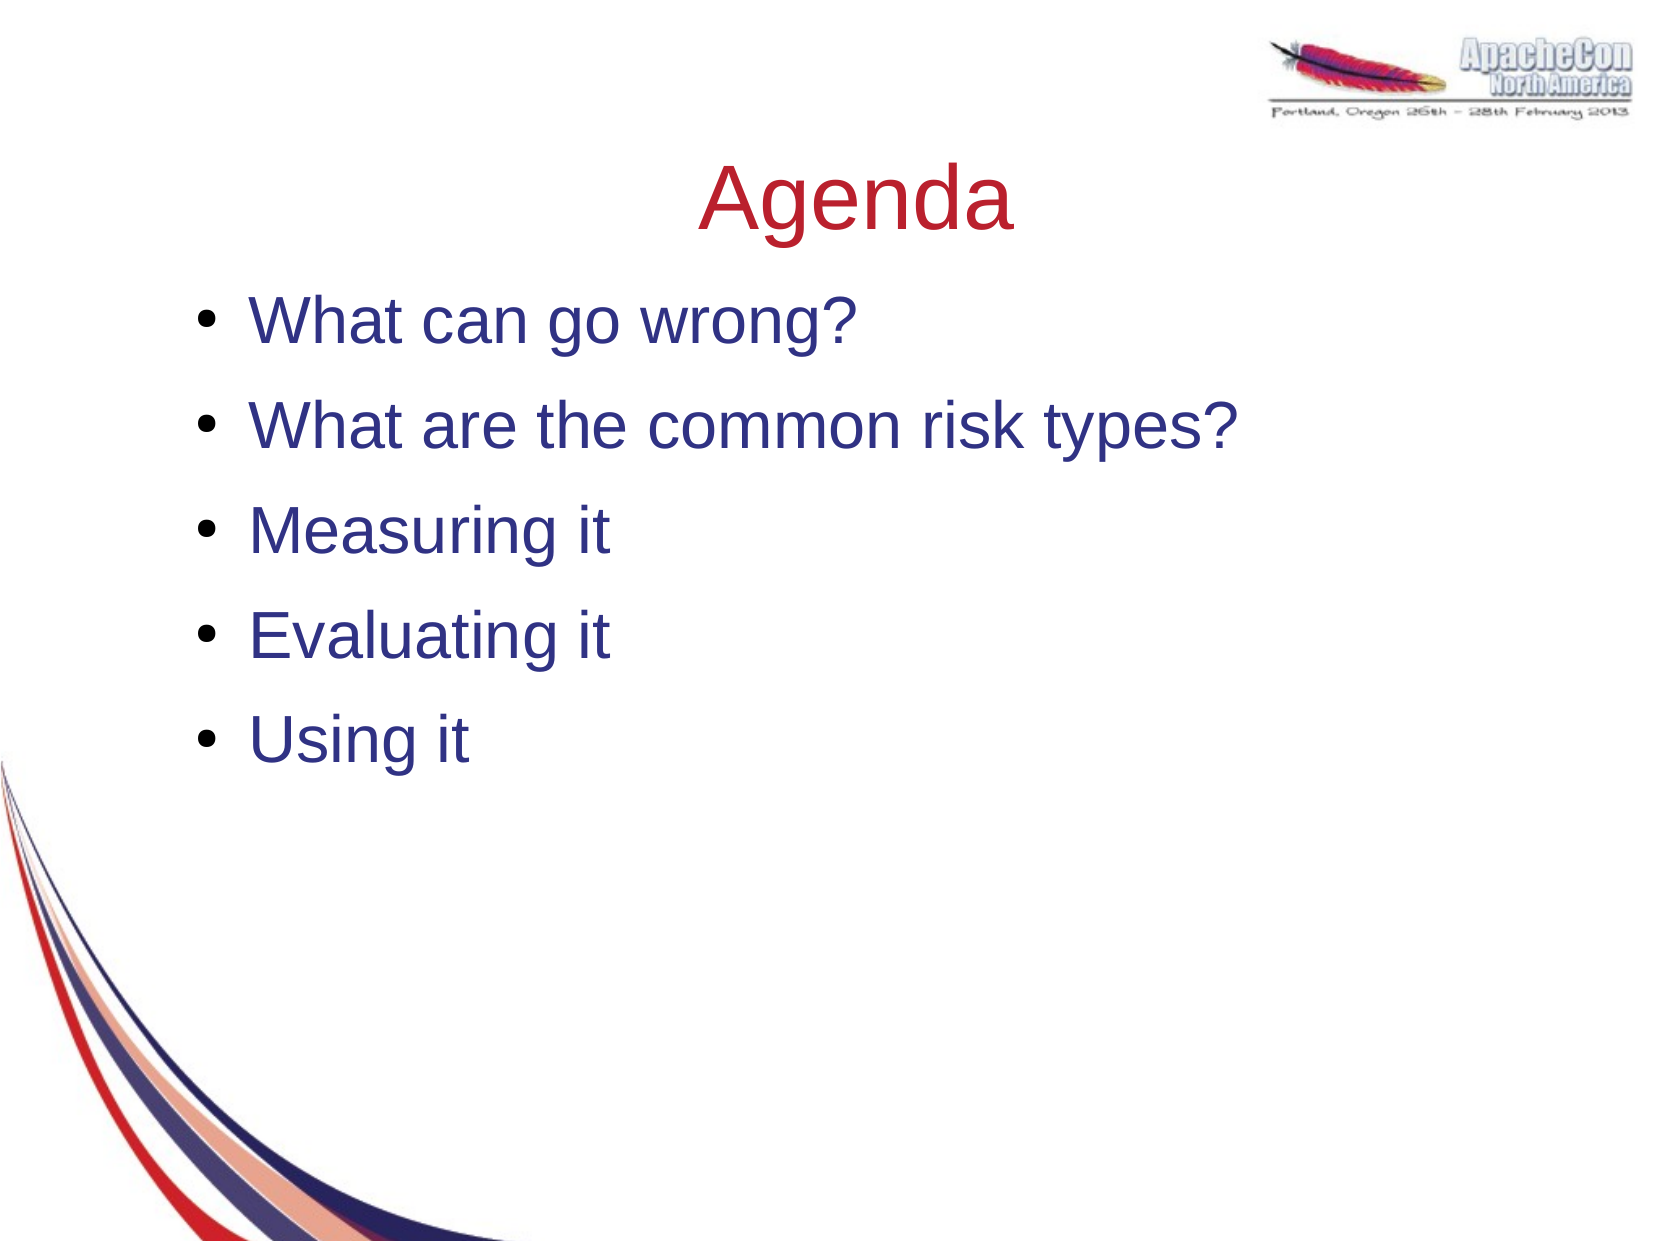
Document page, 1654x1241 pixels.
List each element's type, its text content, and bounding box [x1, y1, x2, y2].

list What can go wrong? What are the common risk types? Measuring it Evaluating it Using it [177, 283, 1536, 1003]
title Agenda [177, 141, 1536, 254]
picture [0, 0, 1654, 1241]
